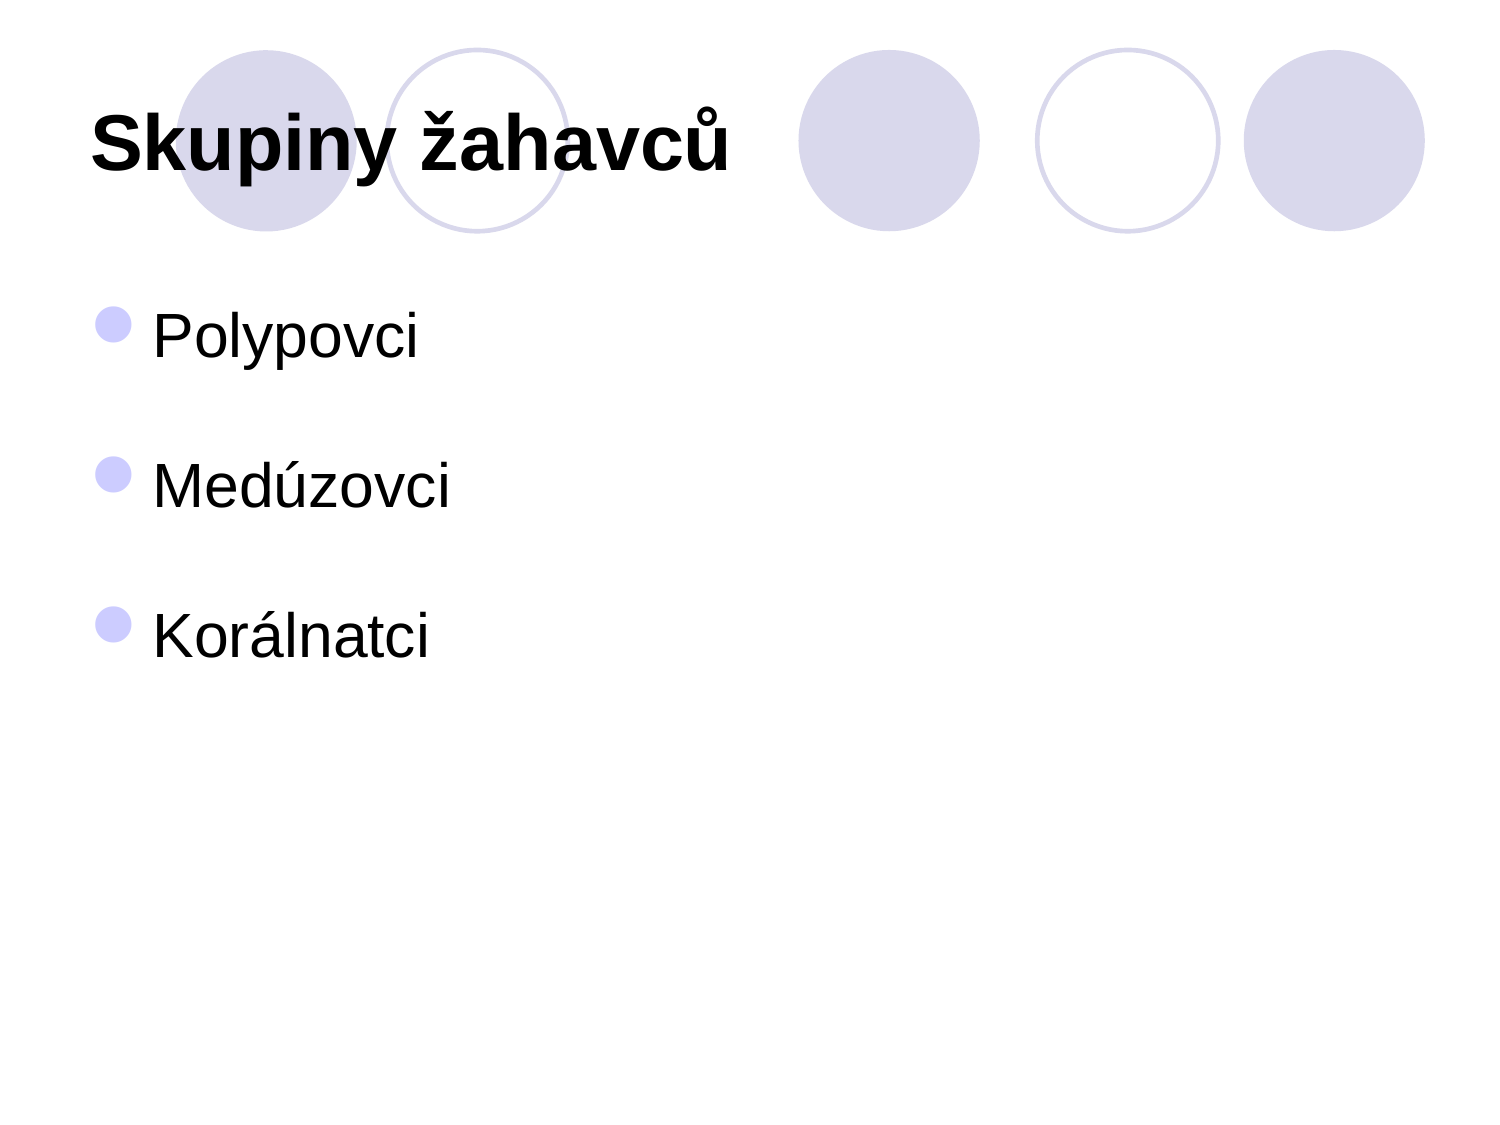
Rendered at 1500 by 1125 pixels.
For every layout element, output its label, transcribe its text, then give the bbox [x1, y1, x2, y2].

list Polypovci Medúzovci Korálnatci [75, 288, 1426, 1032]
title Skupiny žahavců [75, 45, 1426, 233]
